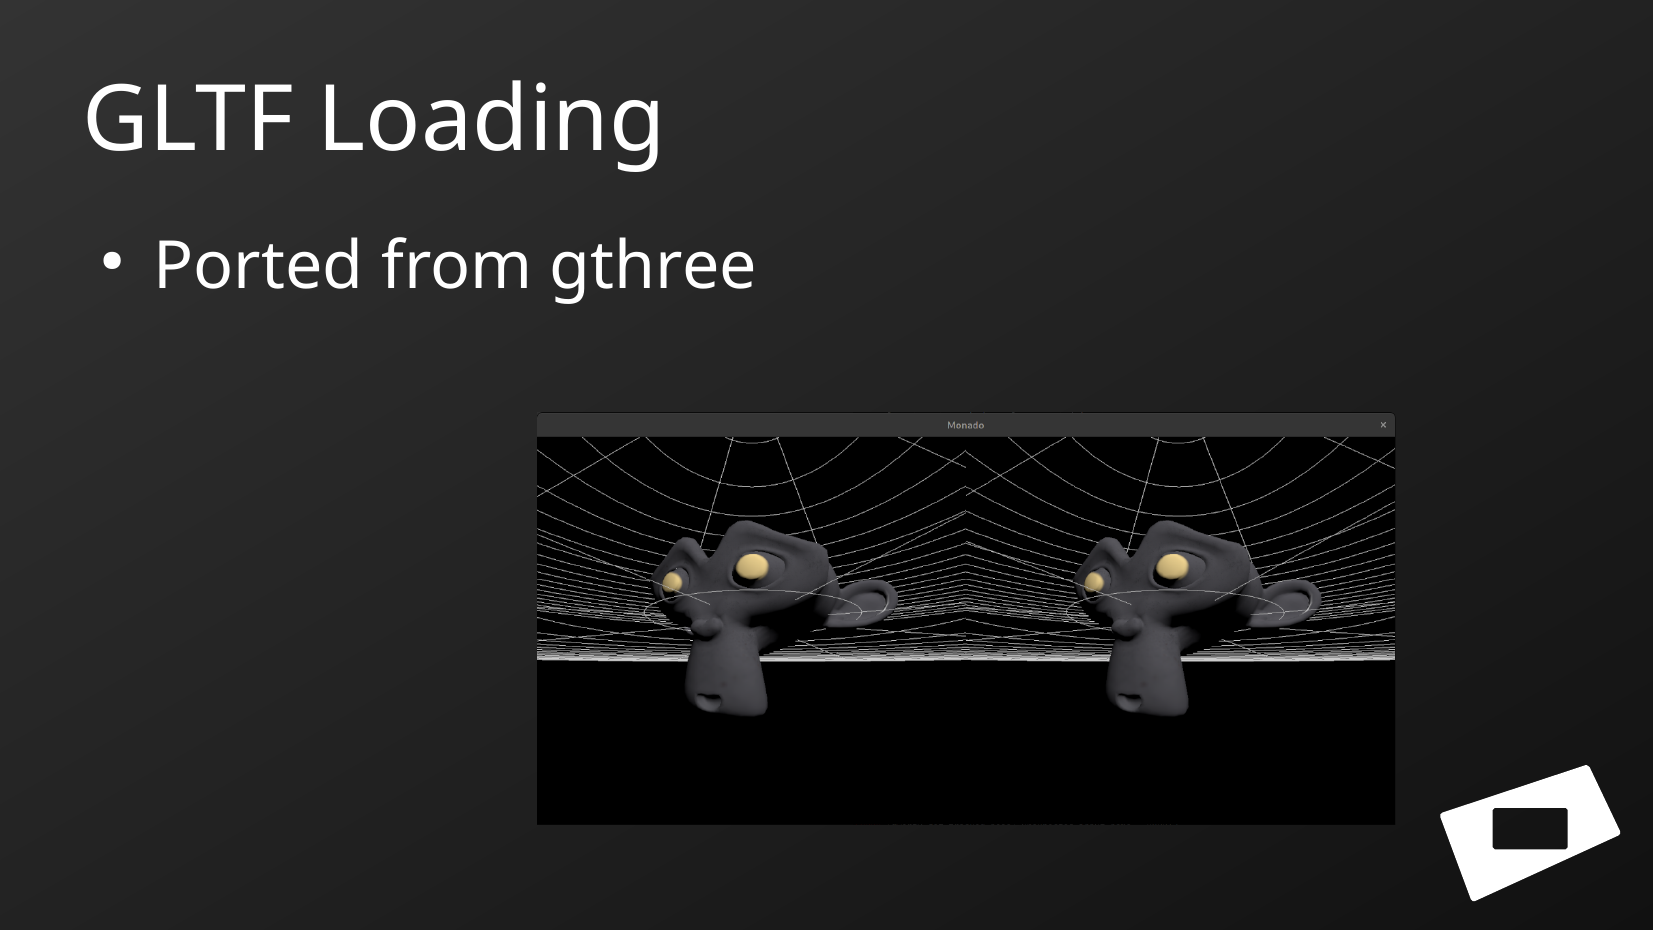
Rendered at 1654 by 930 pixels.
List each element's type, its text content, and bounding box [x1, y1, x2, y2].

picture [537, 412, 1396, 826]
picture [1440, 765, 1621, 902]
title GLTF Loading [82, 37, 1571, 193]
list Ported from gthree [82, 217, 1571, 757]
